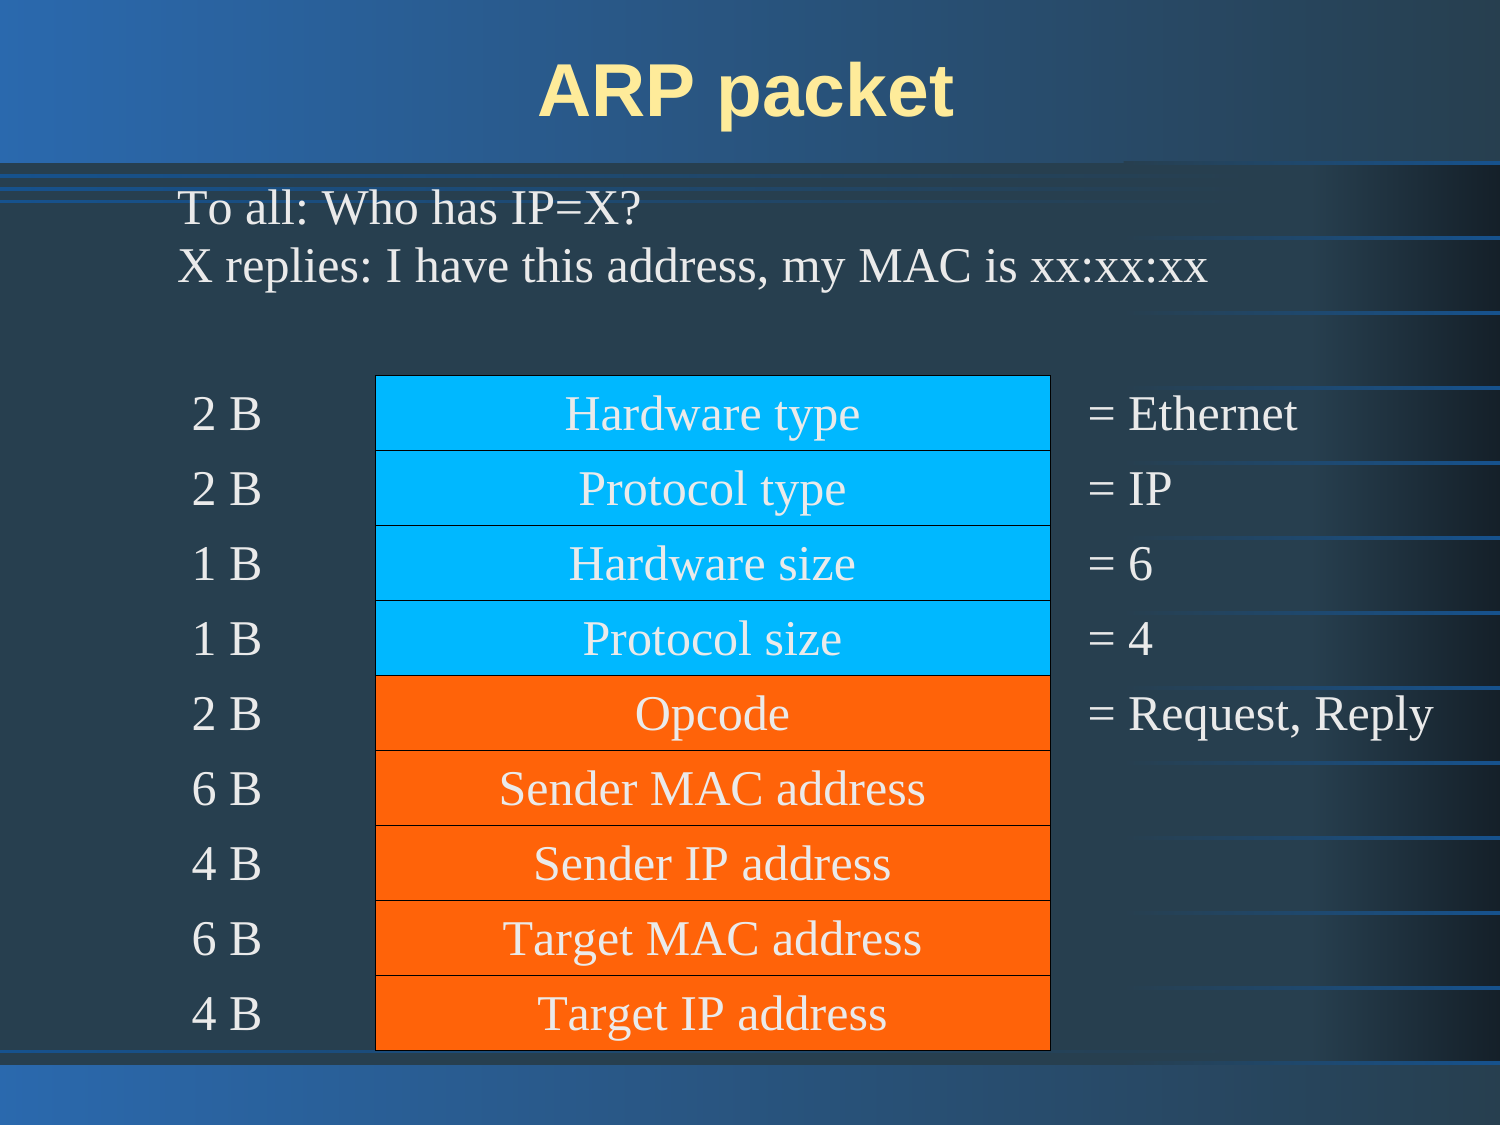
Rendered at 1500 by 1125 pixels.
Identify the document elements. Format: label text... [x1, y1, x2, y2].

text_box = 4 [1087, 600, 1313, 675]
text_box 2 B [112, 375, 263, 451]
text_box 2 B [112, 451, 263, 526]
text_box Protocol type [375, 450, 1051, 526]
text_box 4 B [112, 976, 263, 1051]
text_box Target MAC address [375, 901, 1051, 976]
text_box = 6 [1087, 525, 1313, 600]
text_box 1 B [112, 526, 263, 601]
text_box Sender MAC address [375, 751, 1051, 826]
text_box 2 B [112, 676, 263, 751]
title ARP packet [83, 24, 1409, 151]
text_box = Ethernet [1087, 375, 1313, 450]
text_box To all: Who has IP=X? X replies: I have this address, my MAC is xx:xx:xx [177, 177, 1188, 291]
text_box Sender IP address [375, 826, 1051, 901]
text_box 1 B [112, 601, 263, 676]
text_box Opcode [375, 676, 1051, 751]
text_box Hardware type [375, 375, 1051, 450]
text_box = IP [1087, 450, 1313, 525]
text_box 6 B [112, 751, 263, 826]
text_box Target IP address [375, 976, 1051, 1051]
text_box Protocol size [375, 601, 1051, 676]
text_box 6 B [112, 901, 263, 976]
text_box 4 B [112, 826, 263, 901]
text_box Hardware size [375, 526, 1051, 601]
text_box = Request, Reply [1087, 675, 1458, 751]
